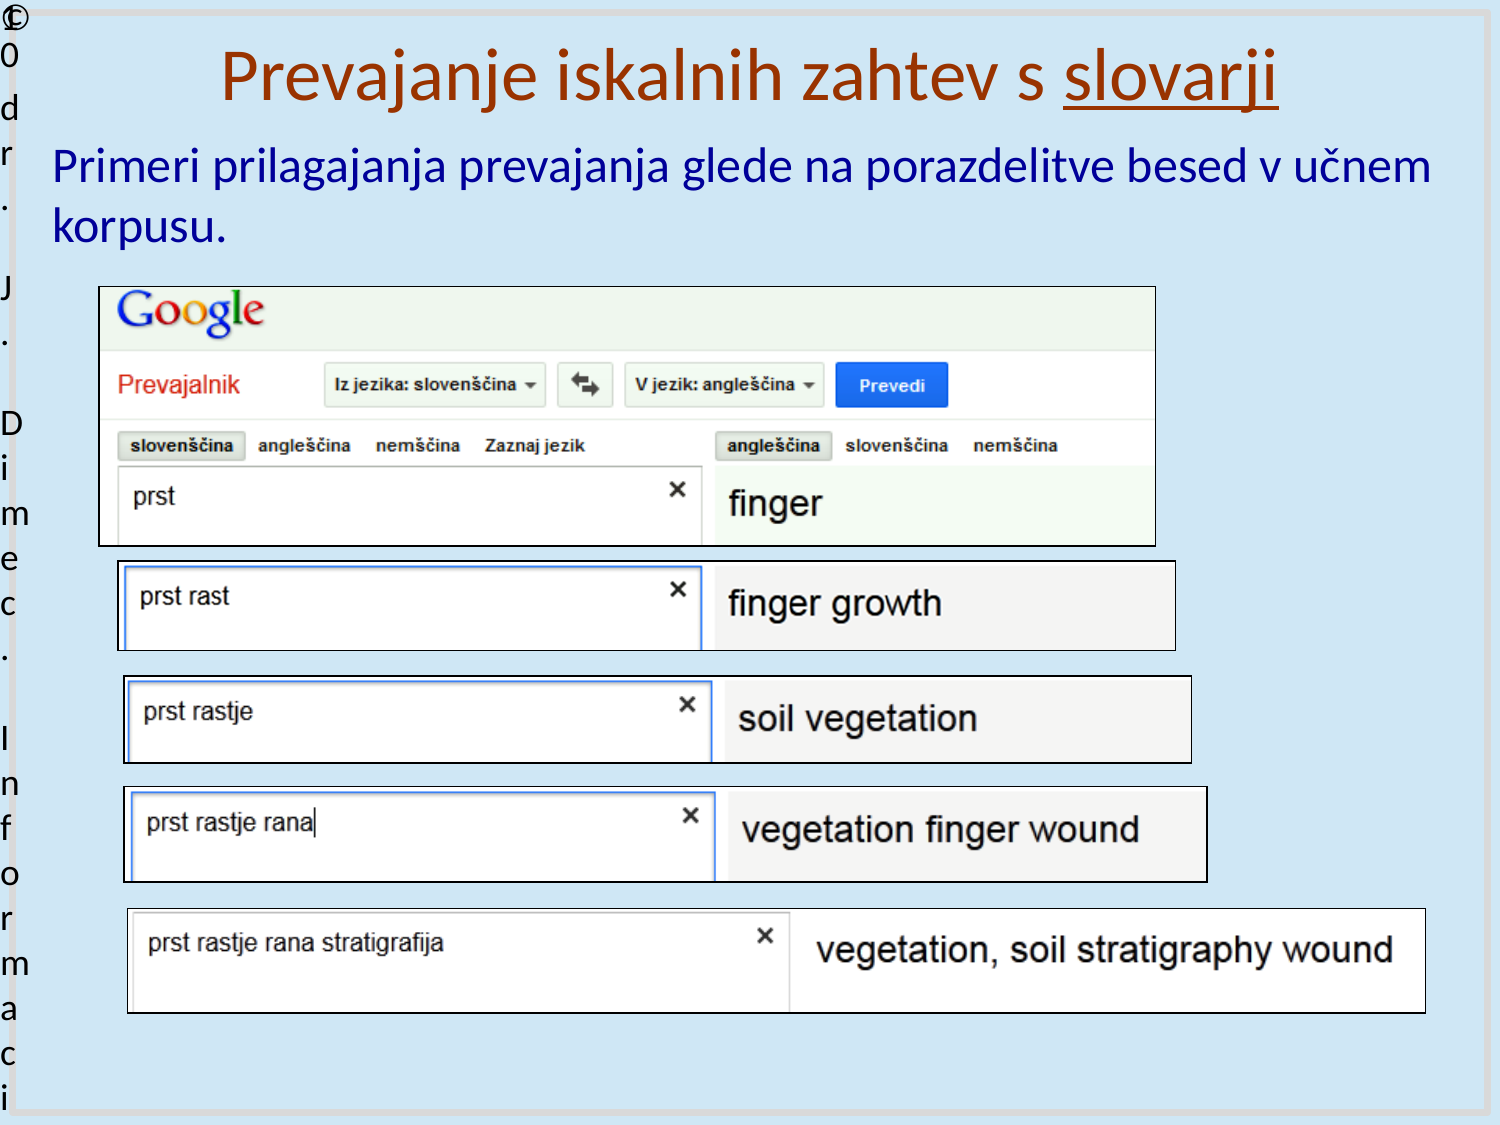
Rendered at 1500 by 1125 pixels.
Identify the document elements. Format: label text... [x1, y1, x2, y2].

picture [118, 561, 1175, 650]
list Primeri prilagajanja prevajanja glede na porazdelitve besed v učnem korpusu. [37, 125, 1463, 263]
picture [125, 787, 1207, 882]
picture [125, 676, 1191, 763]
picture [128, 909, 1425, 1013]
picture [99, 287, 1155, 546]
title Prevajanje iskalnih zahtev s slovarji [37, 24, 1463, 117]
